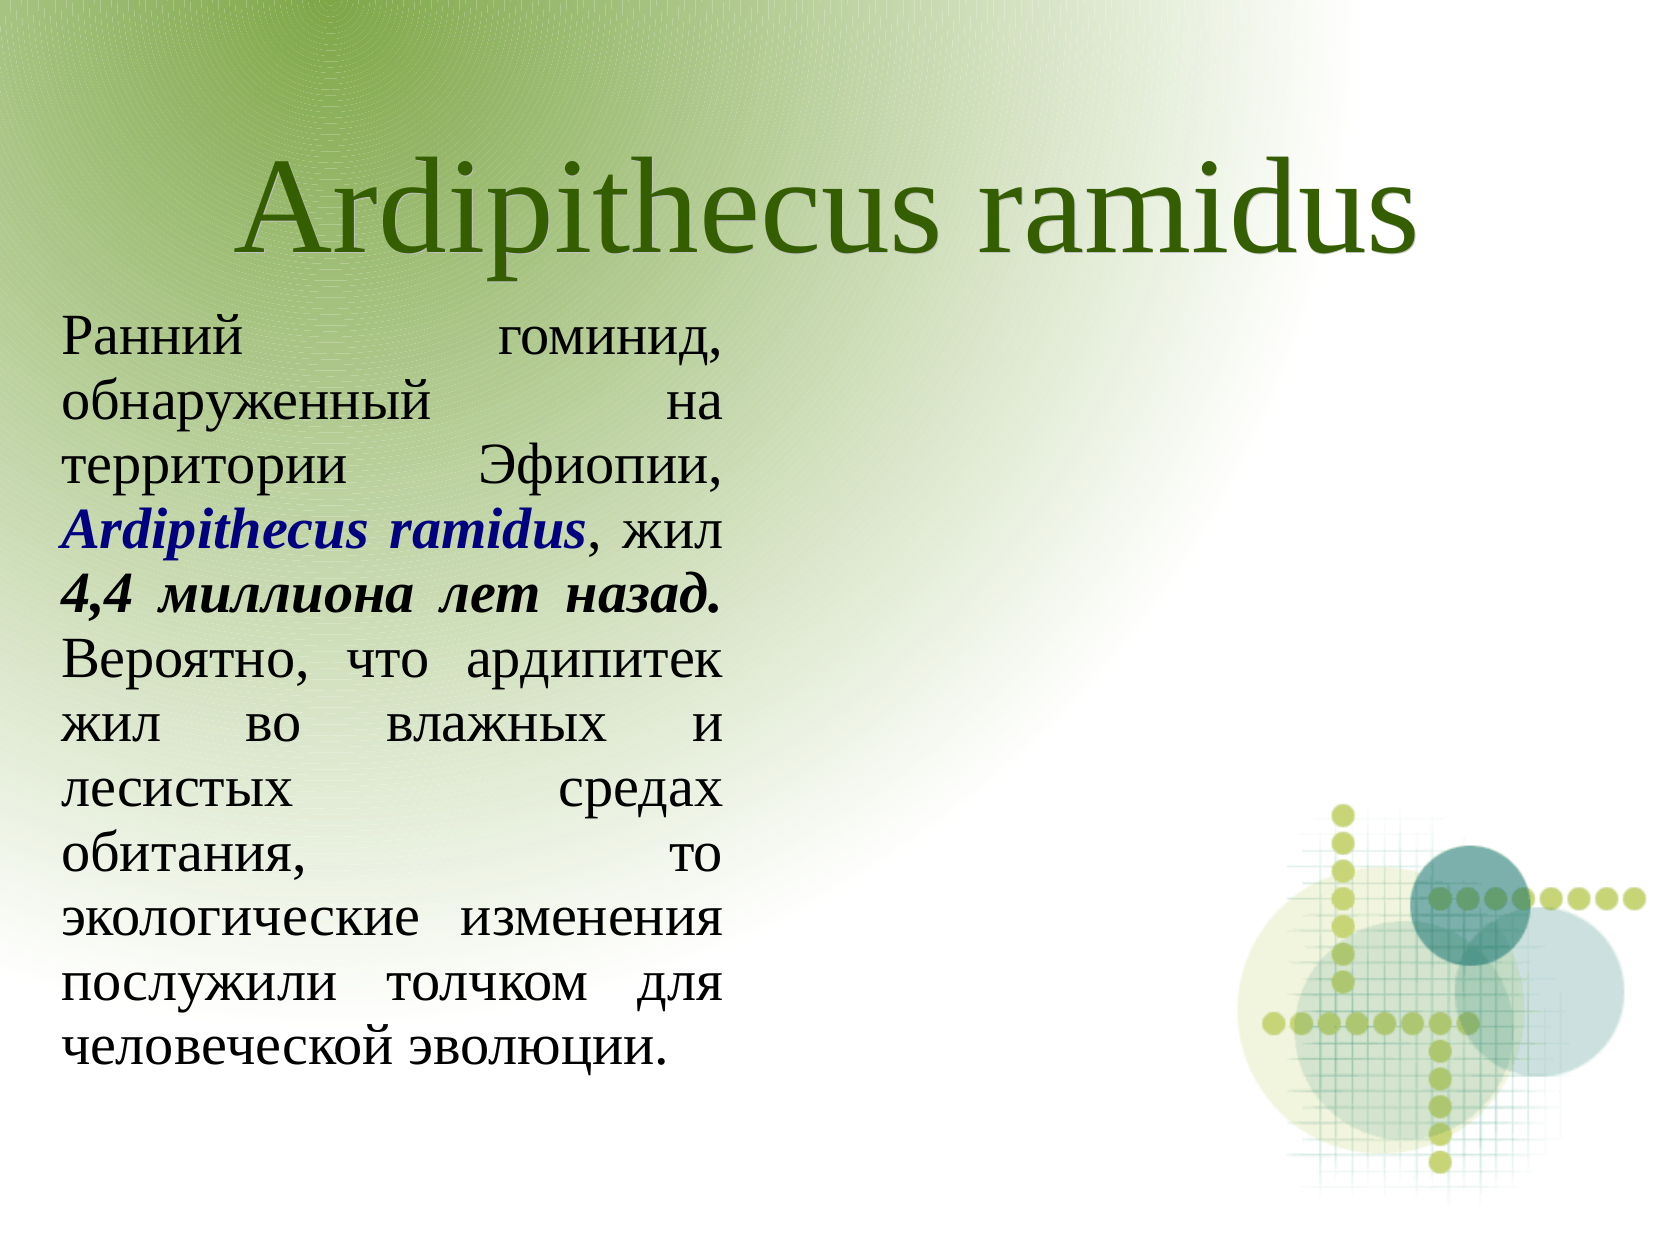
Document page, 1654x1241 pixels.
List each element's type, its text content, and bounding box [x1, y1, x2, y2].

title Ardipithecus ramidus [121, 110, 1534, 303]
picture [856, 324, 1654, 1211]
text_box Ранний гоминид, обнаруженный на территории Эфиопии, Ardipithecus ramidus, жил 4,4 миллиона лет назад. Вероятно, что ардипитек жил во влажных и лесистых средах обитания, то экологические изменения послужили толчком для человеческой эволюции. [46, 295, 739, 1097]
